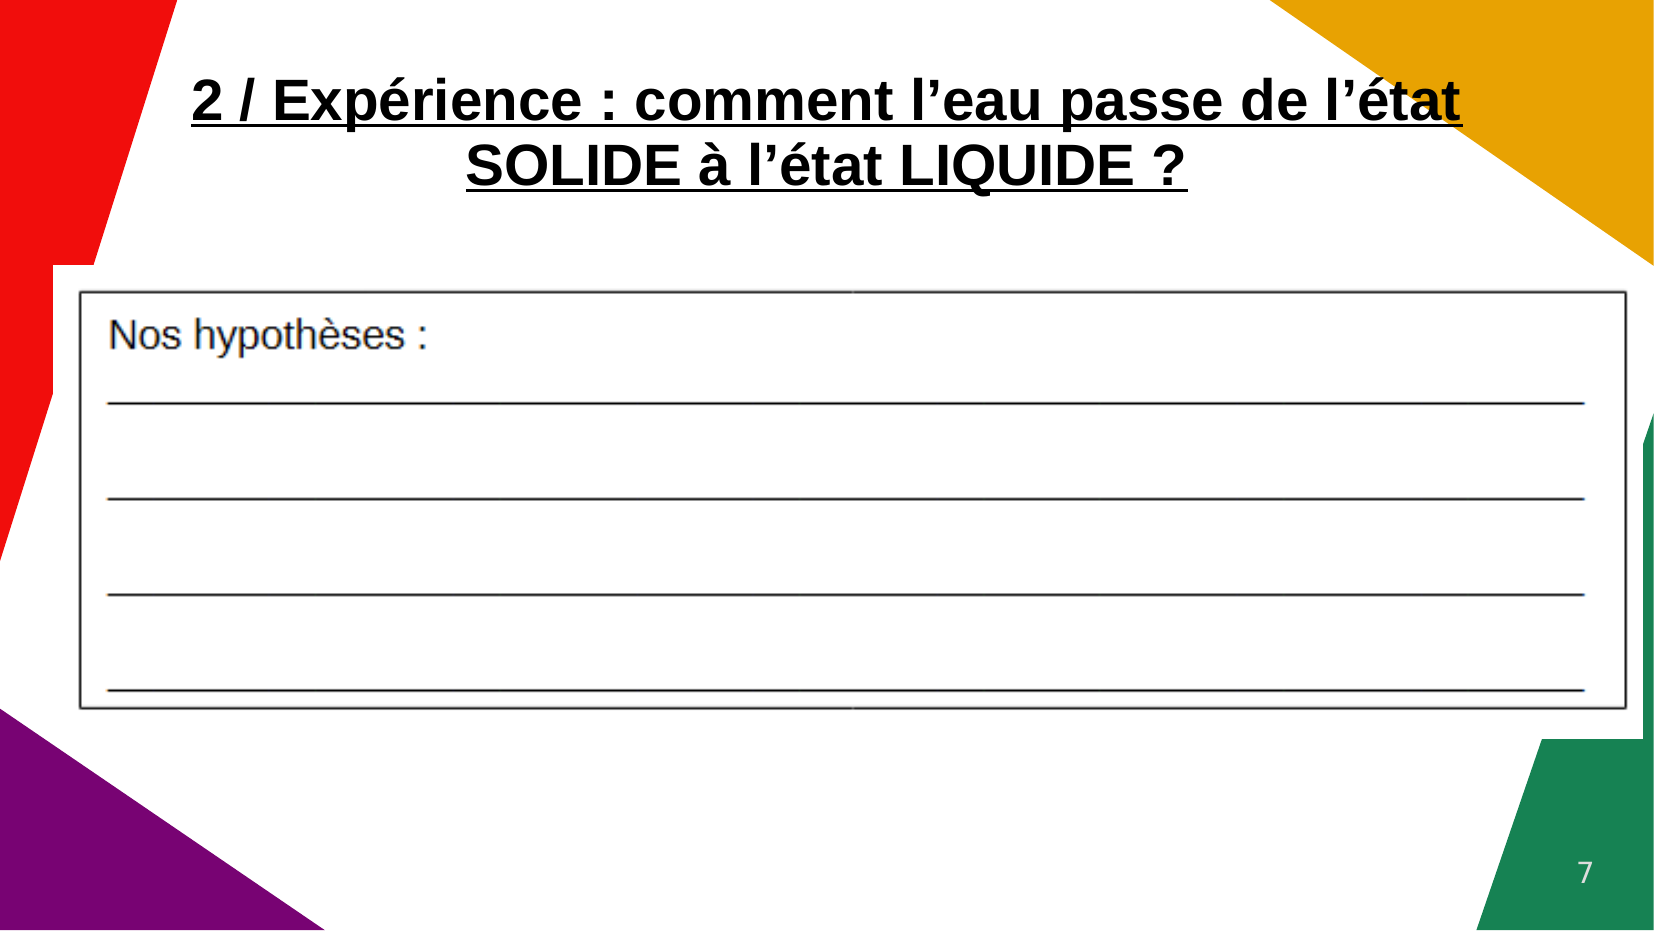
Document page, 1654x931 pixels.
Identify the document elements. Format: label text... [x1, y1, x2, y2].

title 2 / Expérience : comment l’eau passe de l’état SOLIDE à l’état LIQUIDE ? [118, 59, 1536, 207]
picture [53, 265, 1643, 739]
